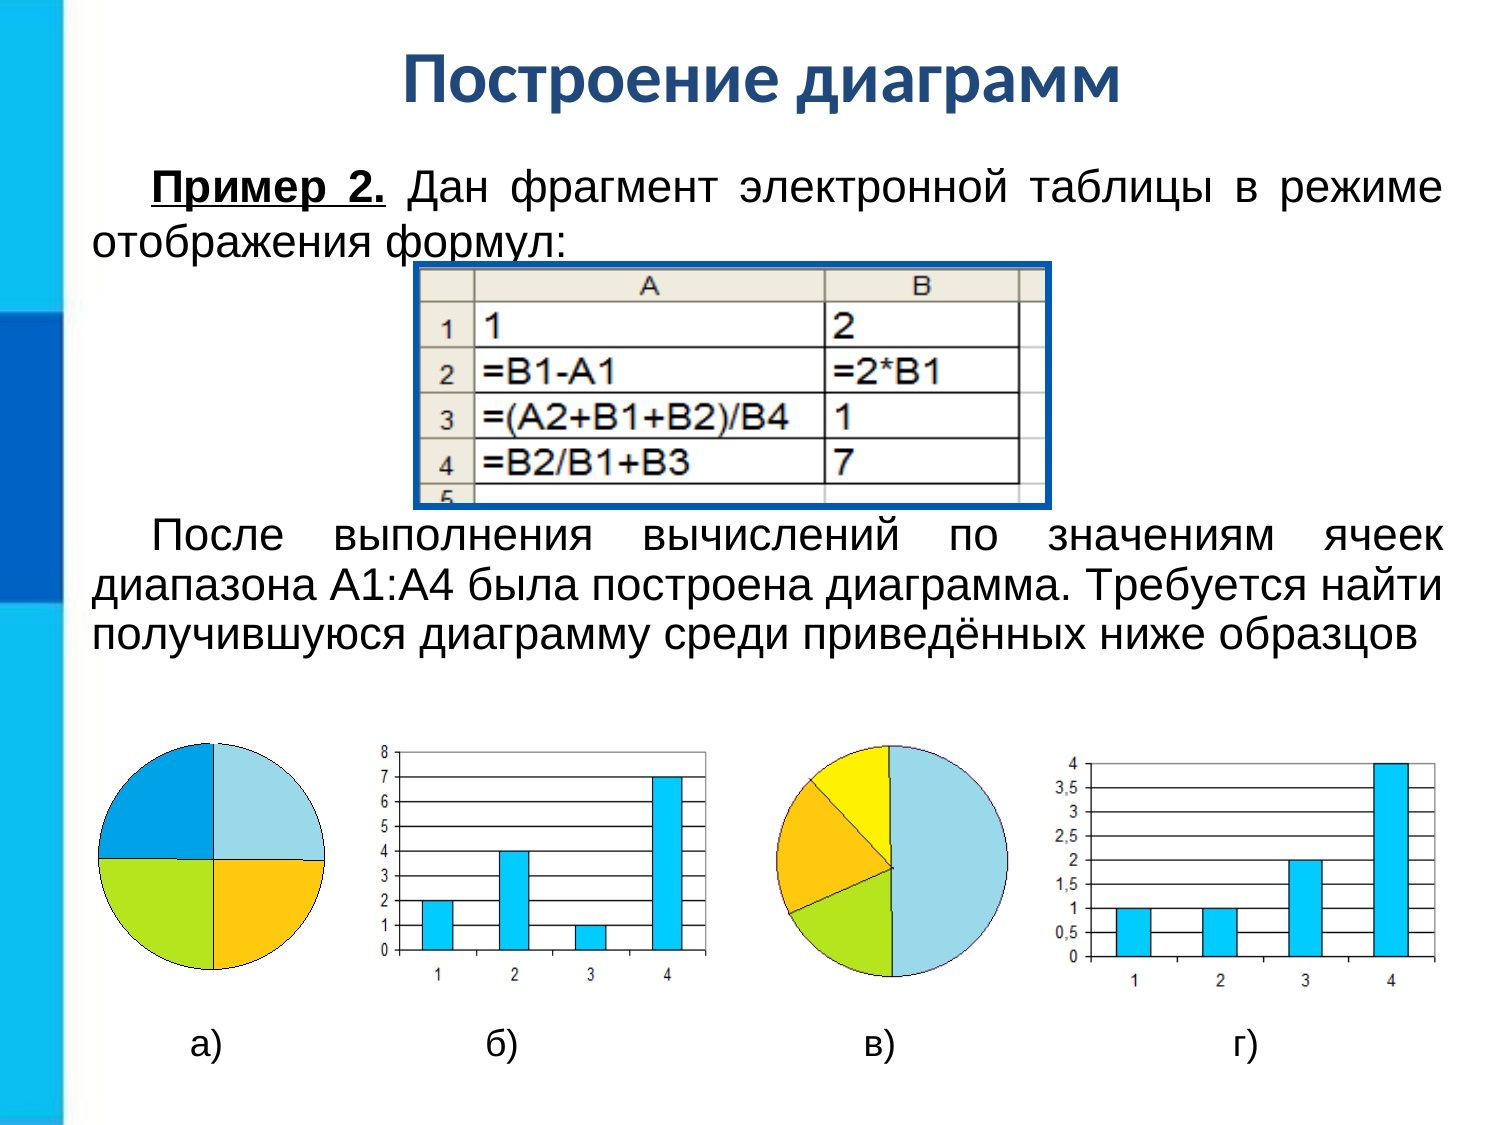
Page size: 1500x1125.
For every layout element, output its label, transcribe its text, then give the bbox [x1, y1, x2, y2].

text_box а) [159, 1011, 254, 1072]
text_box в) [832, 1011, 928, 1072]
text_box г) [1198, 1011, 1294, 1072]
text_box После выполнения вычислений по значениям ячеек диапазона А1:А4 была построена диаграмма. Требуется найти получившуюся диаграмму среди приведённых ниже образцов [76, 503, 1459, 668]
text_box Построение диаграмм [100, 31, 1426, 126]
text_box Пример 2. Дан фрагмент электронной таблицы в режиме отображения формул: [76, 148, 1459, 275]
text_box б) [454, 1011, 550, 1072]
picture [0, 0, 1500, 1125]
